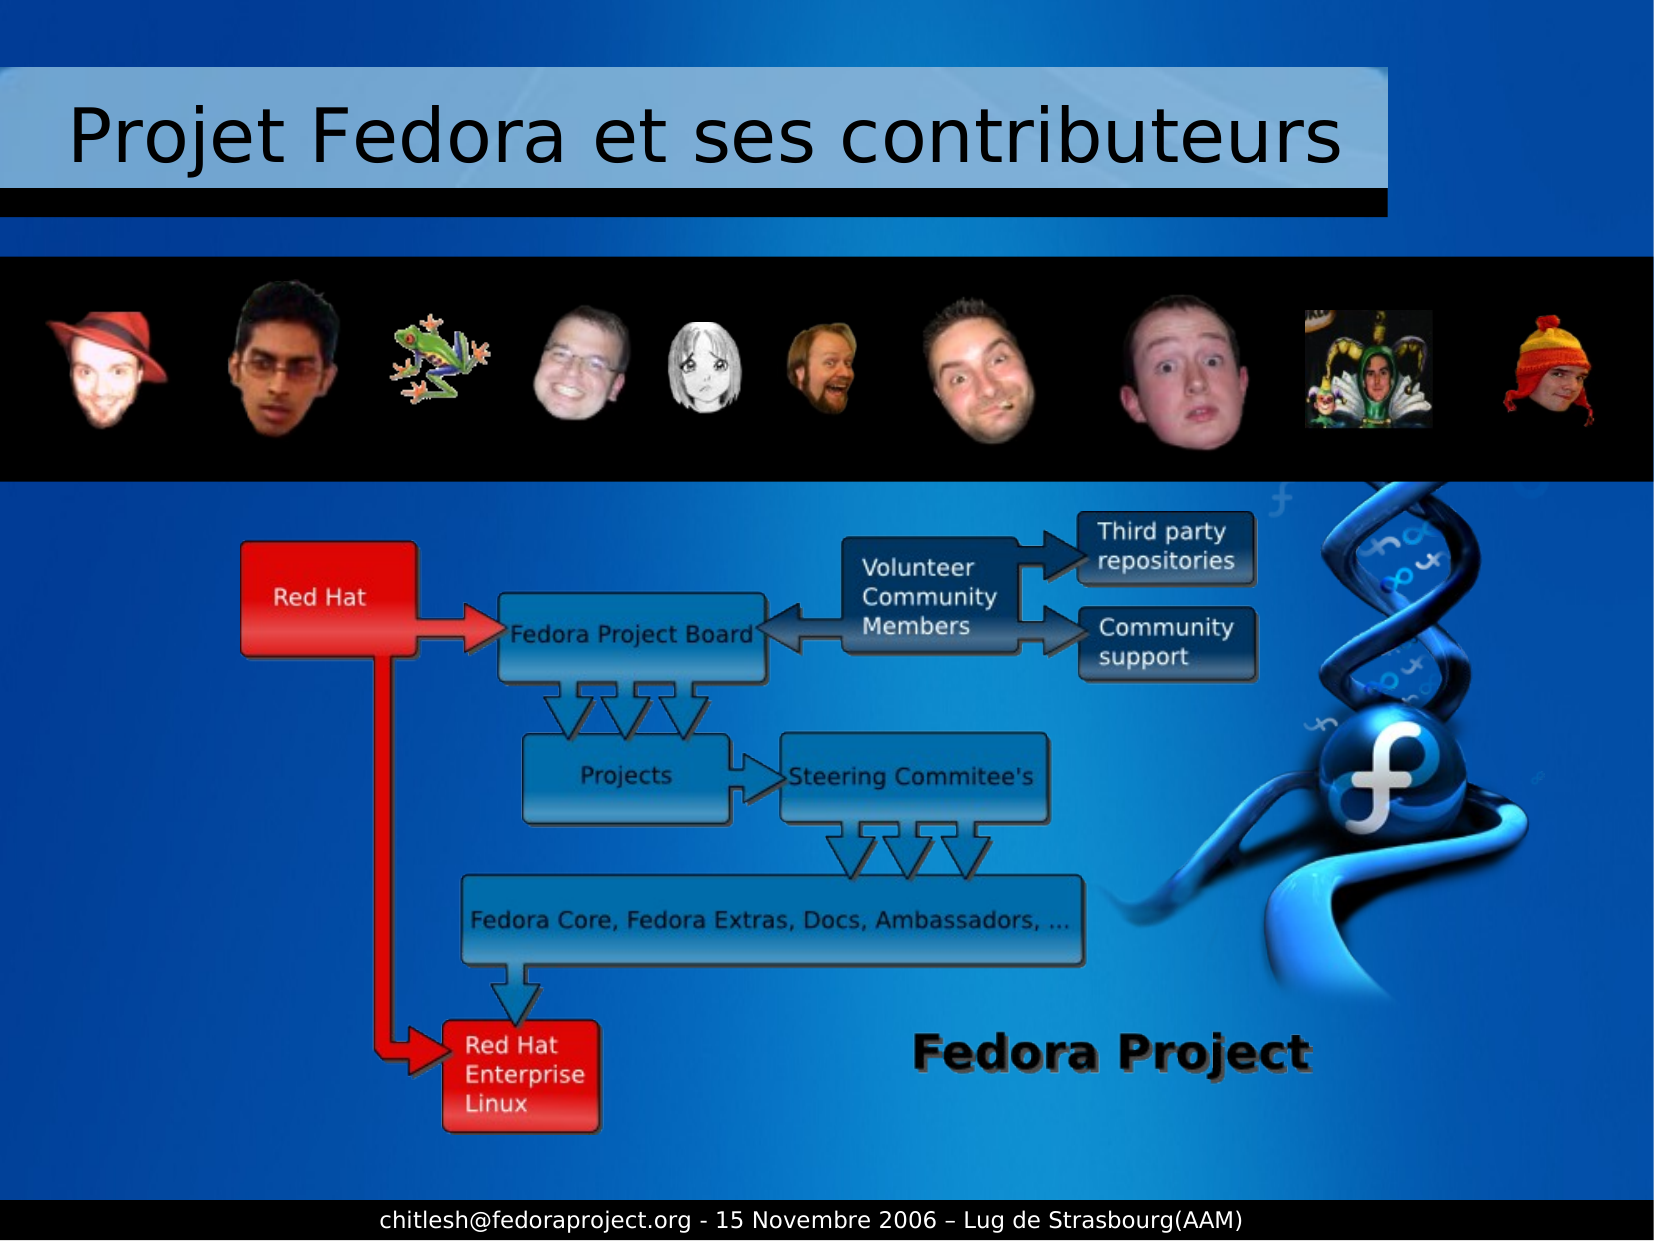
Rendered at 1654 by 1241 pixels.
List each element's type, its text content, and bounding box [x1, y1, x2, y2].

picture [0, 0, 1654, 256]
picture [1103, 293, 1270, 461]
picture [1305, 310, 1437, 436]
picture [1497, 310, 1613, 442]
picture [776, 321, 862, 422]
text_box Projet Fedora et ses contributeurs [52, 85, 1334, 188]
picture [0, 482, 1654, 1200]
picture [1046, 1041, 1099, 1074]
picture [1013, 1041, 1045, 1074]
picture [665, 322, 755, 423]
picture [204, 278, 372, 446]
picture [917, 293, 1049, 461]
picture [387, 311, 494, 406]
picture [45, 310, 177, 436]
picture [527, 299, 642, 431]
text_box [0, 256, 1654, 482]
